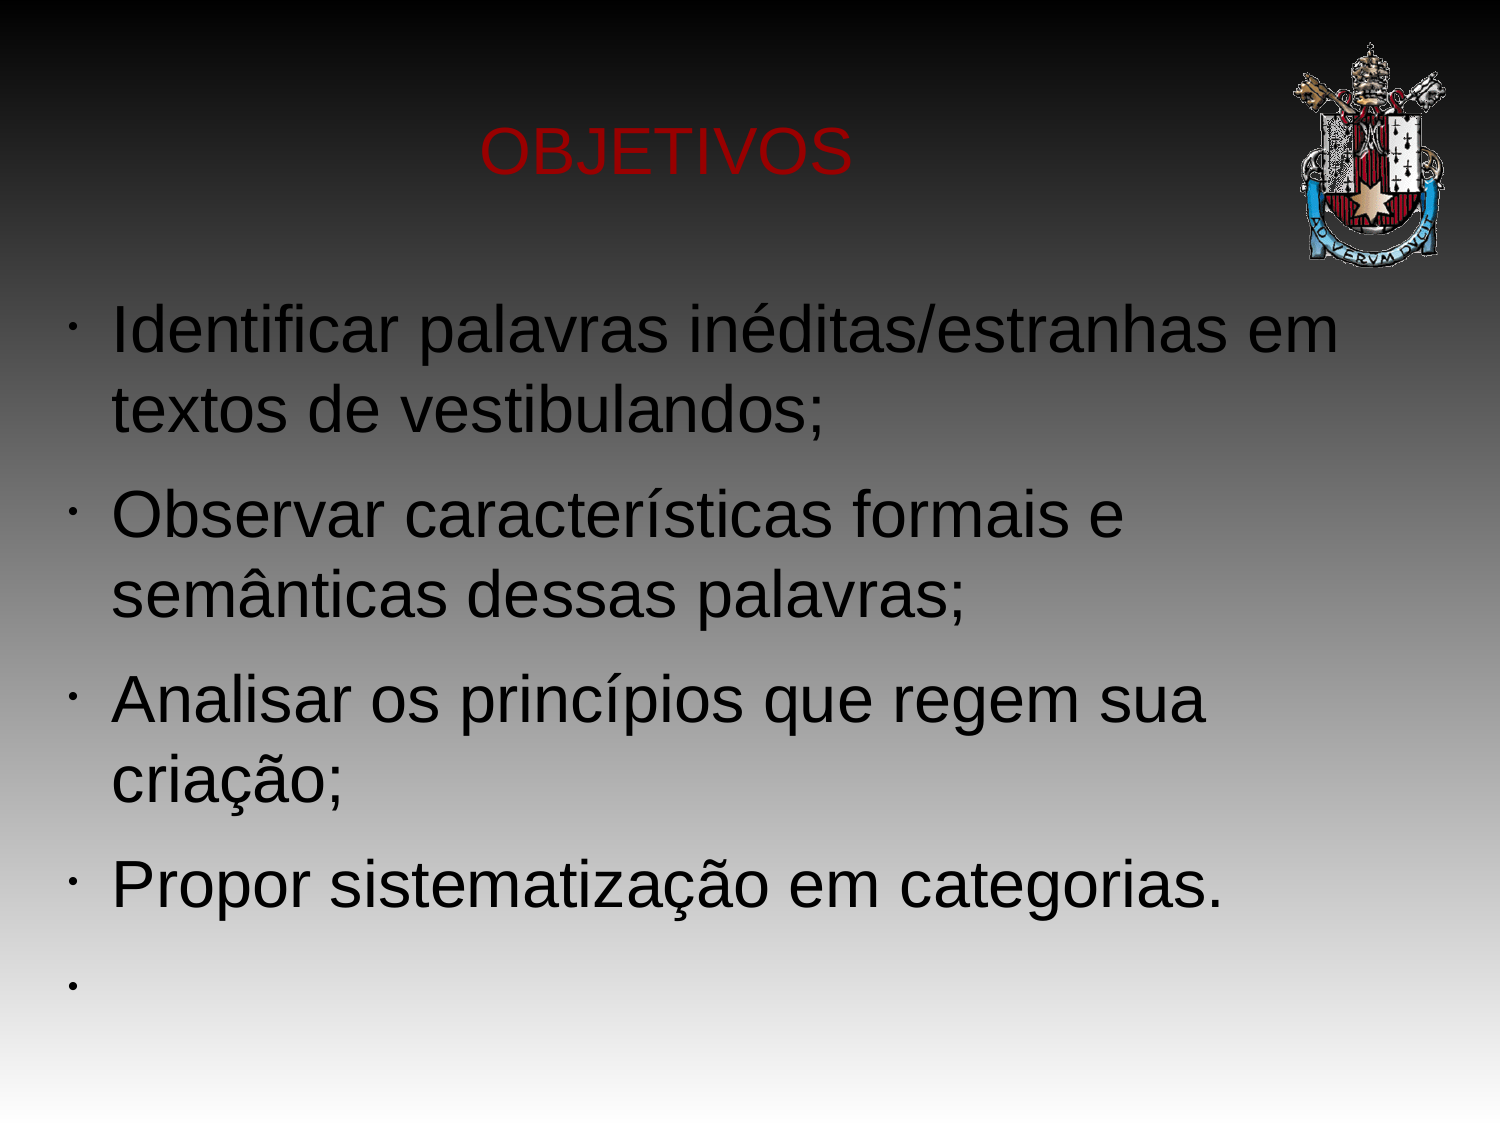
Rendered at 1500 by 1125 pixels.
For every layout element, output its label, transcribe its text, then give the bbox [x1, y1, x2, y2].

list Identificar palavras inéditas/estranhas em textos de vestibulandos; Observar características formais e semânticas dessas palavras; Analisar os princípios que regem sua criação; Propor sistematização em categorias. [53, 278, 1424, 1035]
chart [1293, 42, 1446, 268]
title OBJETIVOS [100, 54, 1235, 243]
